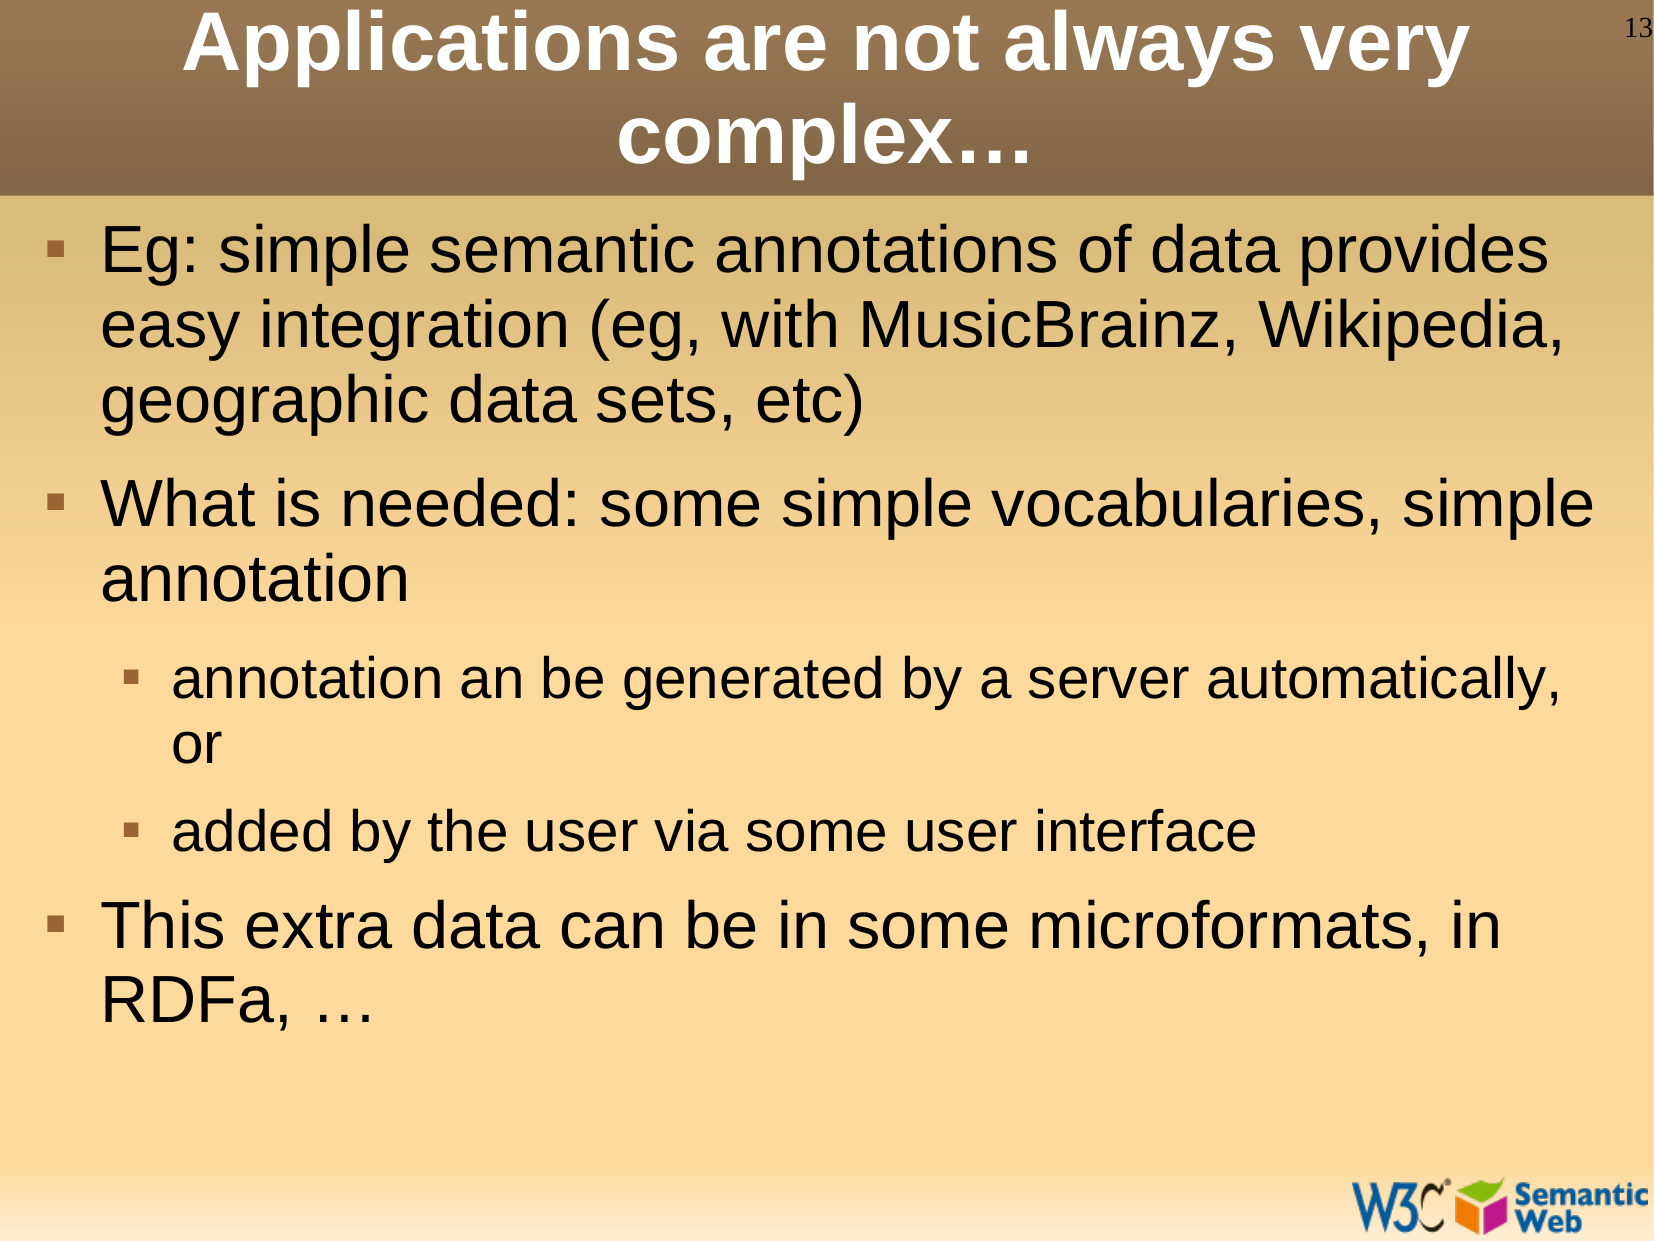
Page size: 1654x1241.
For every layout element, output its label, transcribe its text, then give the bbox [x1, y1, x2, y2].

title Applications are not always very complex… [0, 0, 1654, 182]
list Eg: simple semantic annotations of data provides easy integration (eg, with MusicBrainz, Wikipedia, geographic data sets, etc) What is needed: some simple vocabularies, simple annotation annotation an be generated by a server automatically, or added by the user via some user interface This extra data can be in some microformats, in RDFa, … [29, 212, 1624, 1128]
picture [0, 182, 1654, 1241]
